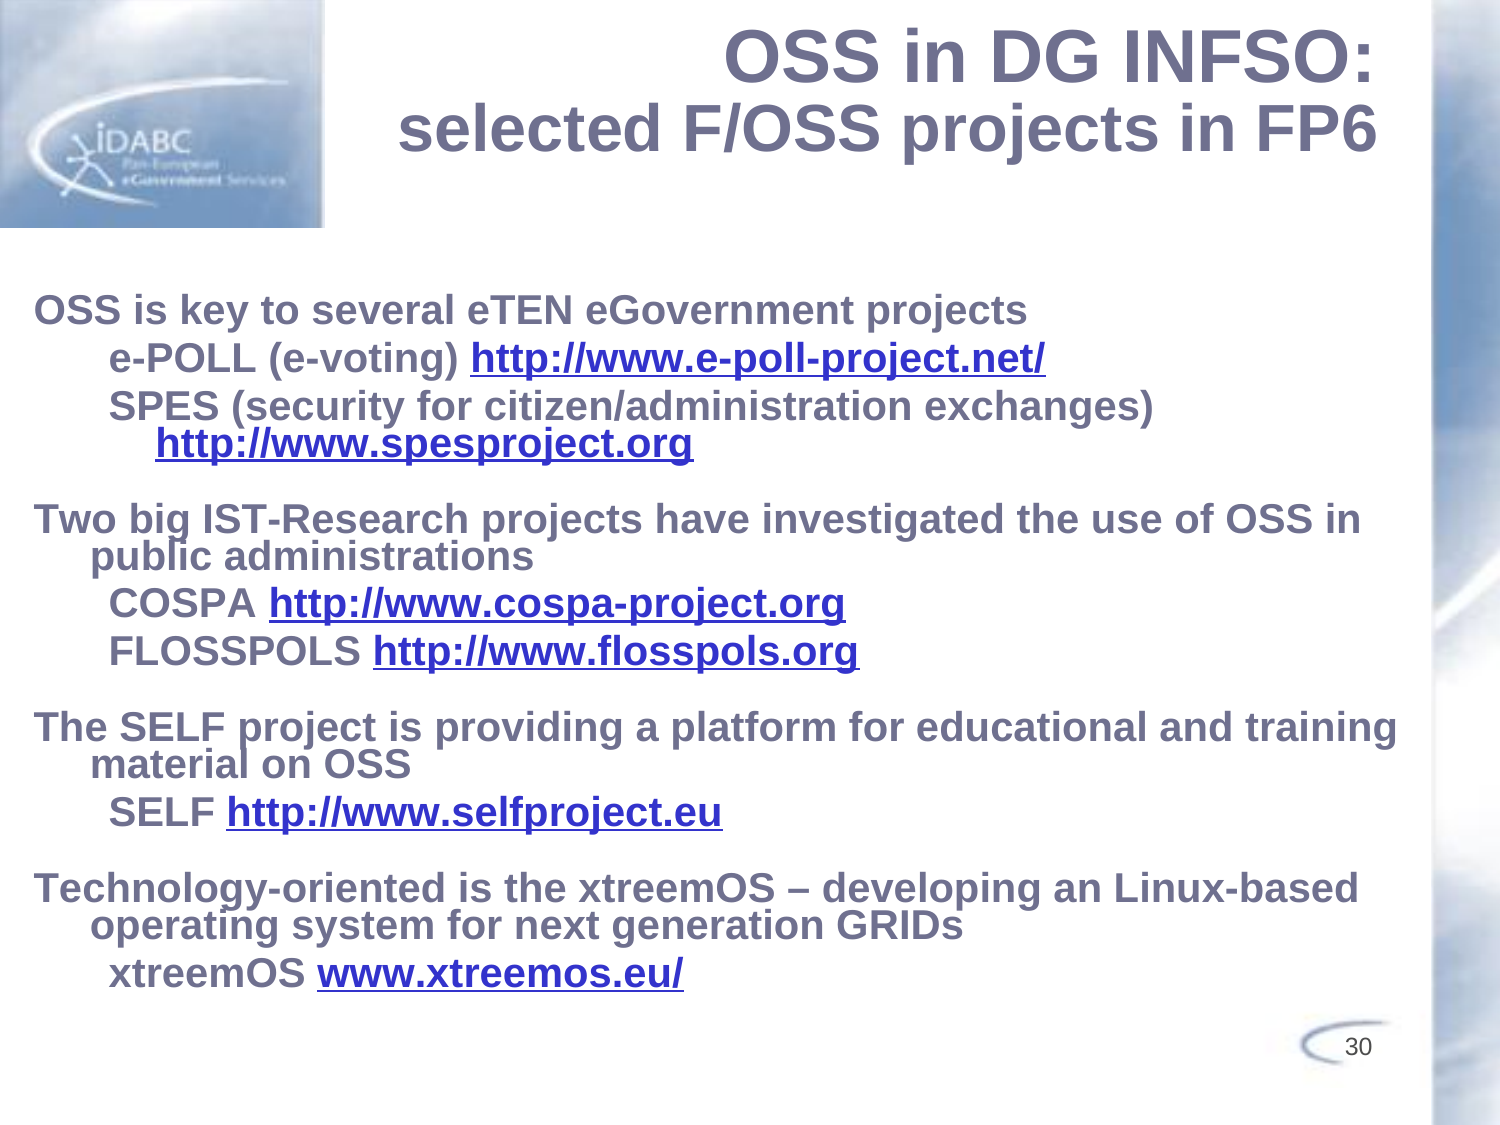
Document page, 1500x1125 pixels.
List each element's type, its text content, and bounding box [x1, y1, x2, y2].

title OSS in DG INFSO: selected F/OSS projects in FP6 [324, 11, 1413, 252]
list OSS is key to several eTEN eGovernment projects e-POLL (e-voting) http://www.e-poll-project.net/ SPES (security for citizen/administration exchanges) http://www.spesproject.org Two big IST-Research projects have investigated the use of OSS in public administrations COSPA http://www.cospa-project.org FLOSSPOLS http://www.flosspols.org The SELF project is providing a platform for educational and training material on OSS SELF http://www.selfproject.eu Technology-oriented is the xtreemOS – developing an Linux-based operating system for next generation GRIDs xtreemOS www.xtreemos.eu/ [18, 287, 1475, 1125]
